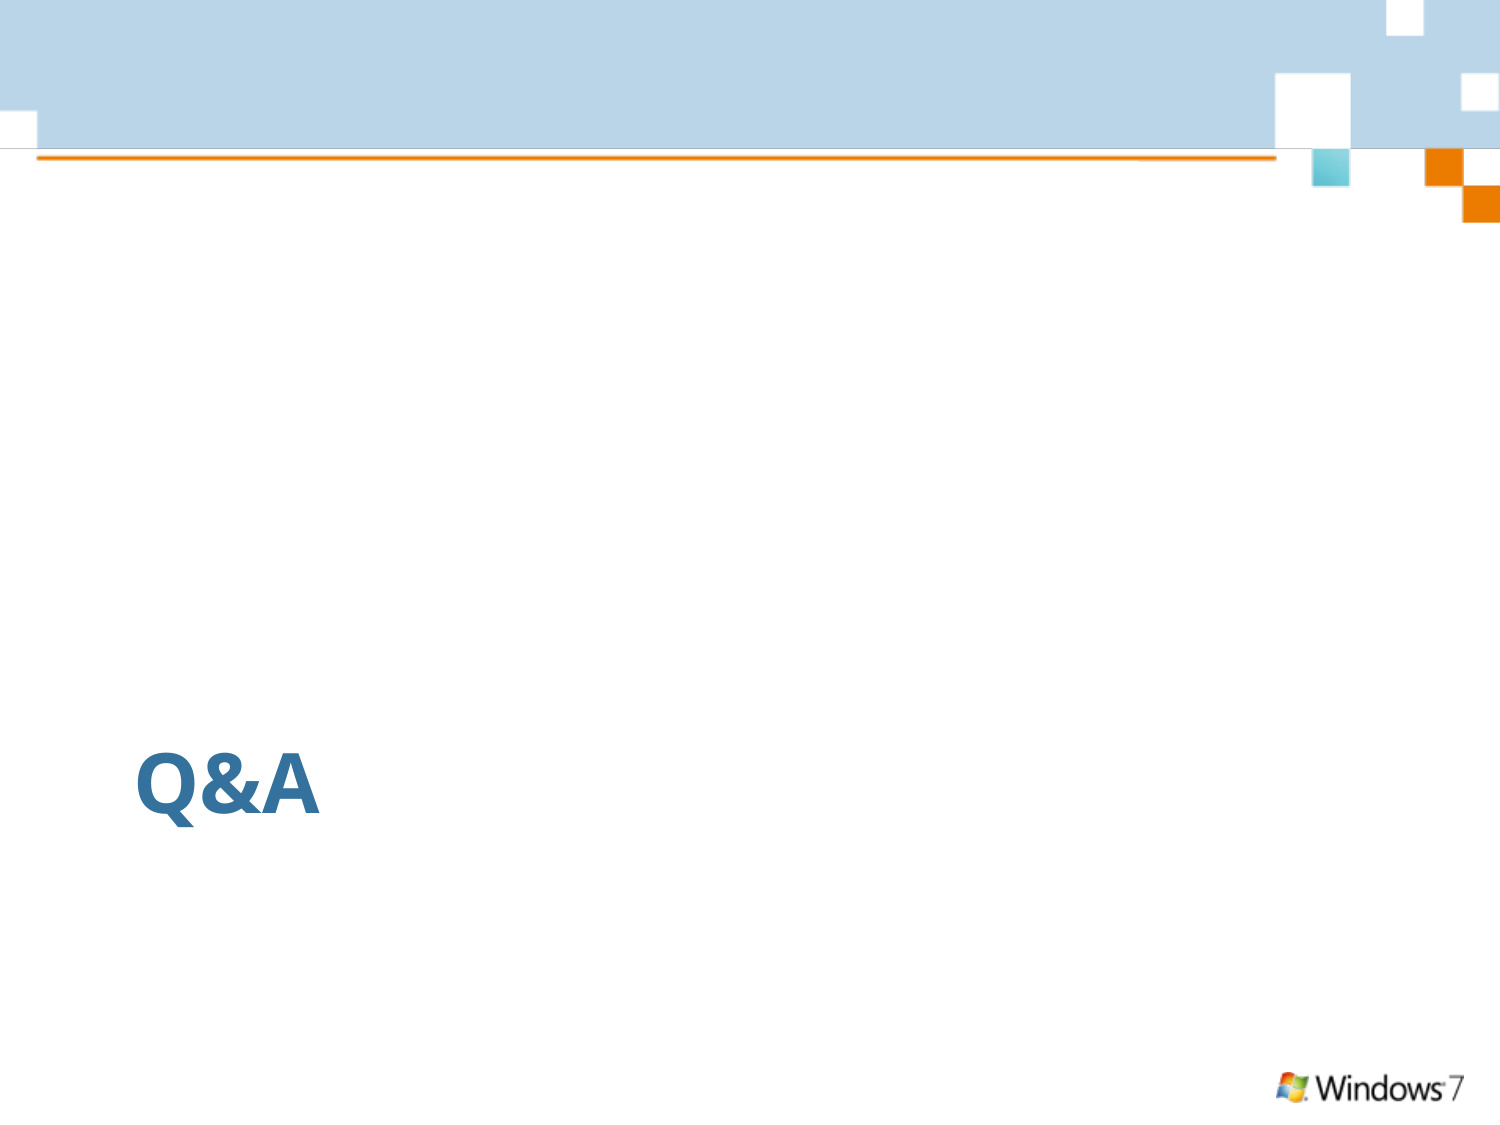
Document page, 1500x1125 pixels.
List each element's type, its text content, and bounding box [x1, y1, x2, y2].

title Q&A [118, 722, 1394, 947]
